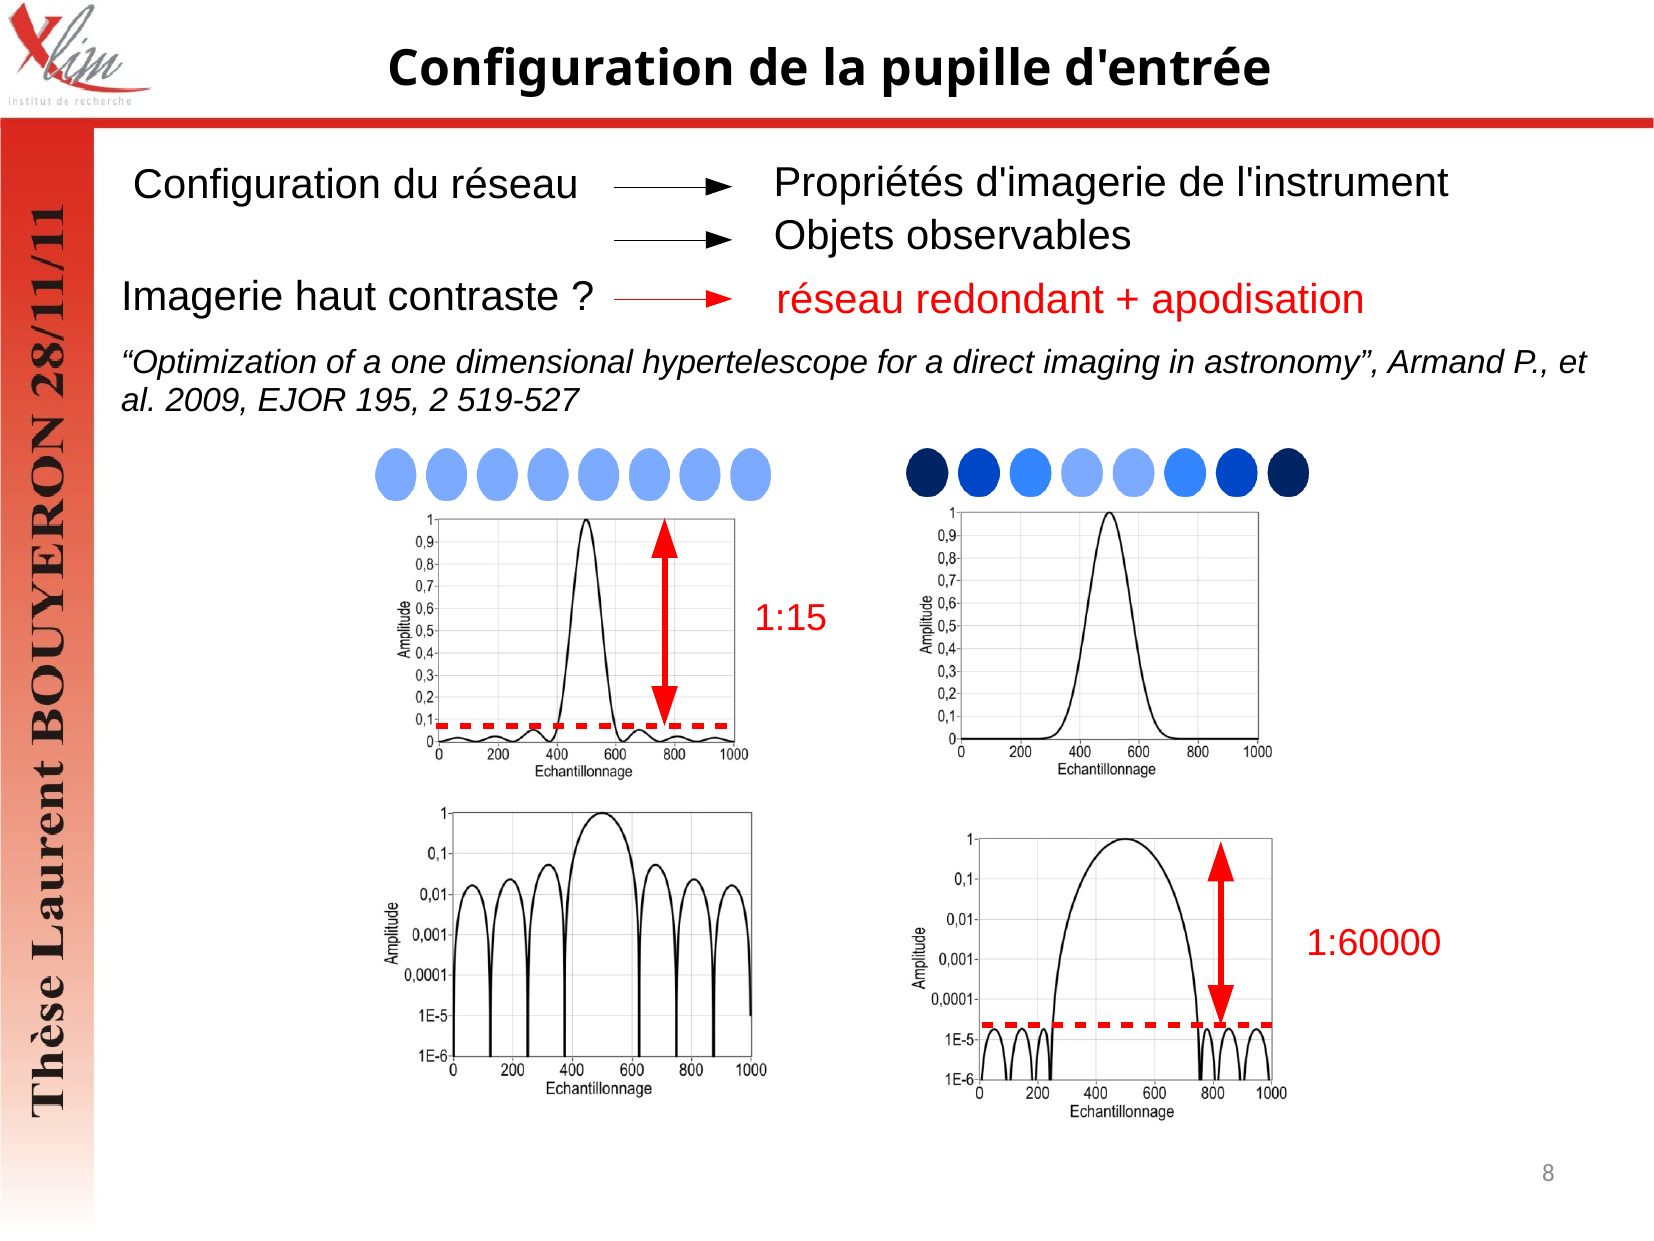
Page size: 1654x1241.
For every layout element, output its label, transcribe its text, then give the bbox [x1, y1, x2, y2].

text_box Propriétés d'imagerie de l'instrument [759, 151, 1464, 213]
text_box 1:60000 [1291, 913, 1489, 981]
text_box 1:15 [739, 588, 869, 661]
picture [0, 0, 1654, 1241]
text_box “Optimization of a one dimensional hypertelescope for a direct imaging in astronomy”, Armand P., et al. 2009, EJOR 195, 2 519-527 [106, 336, 1619, 426]
text_box Objets observables [759, 204, 1147, 266]
text_box Imagerie haut contraste ? [106, 265, 621, 328]
text_box Configuration du réseau [118, 153, 594, 215]
text_box réseau redondant + apodisation [750, 268, 1447, 330]
text_box Configuration de la pupille d'entrée [260, 28, 1400, 104]
